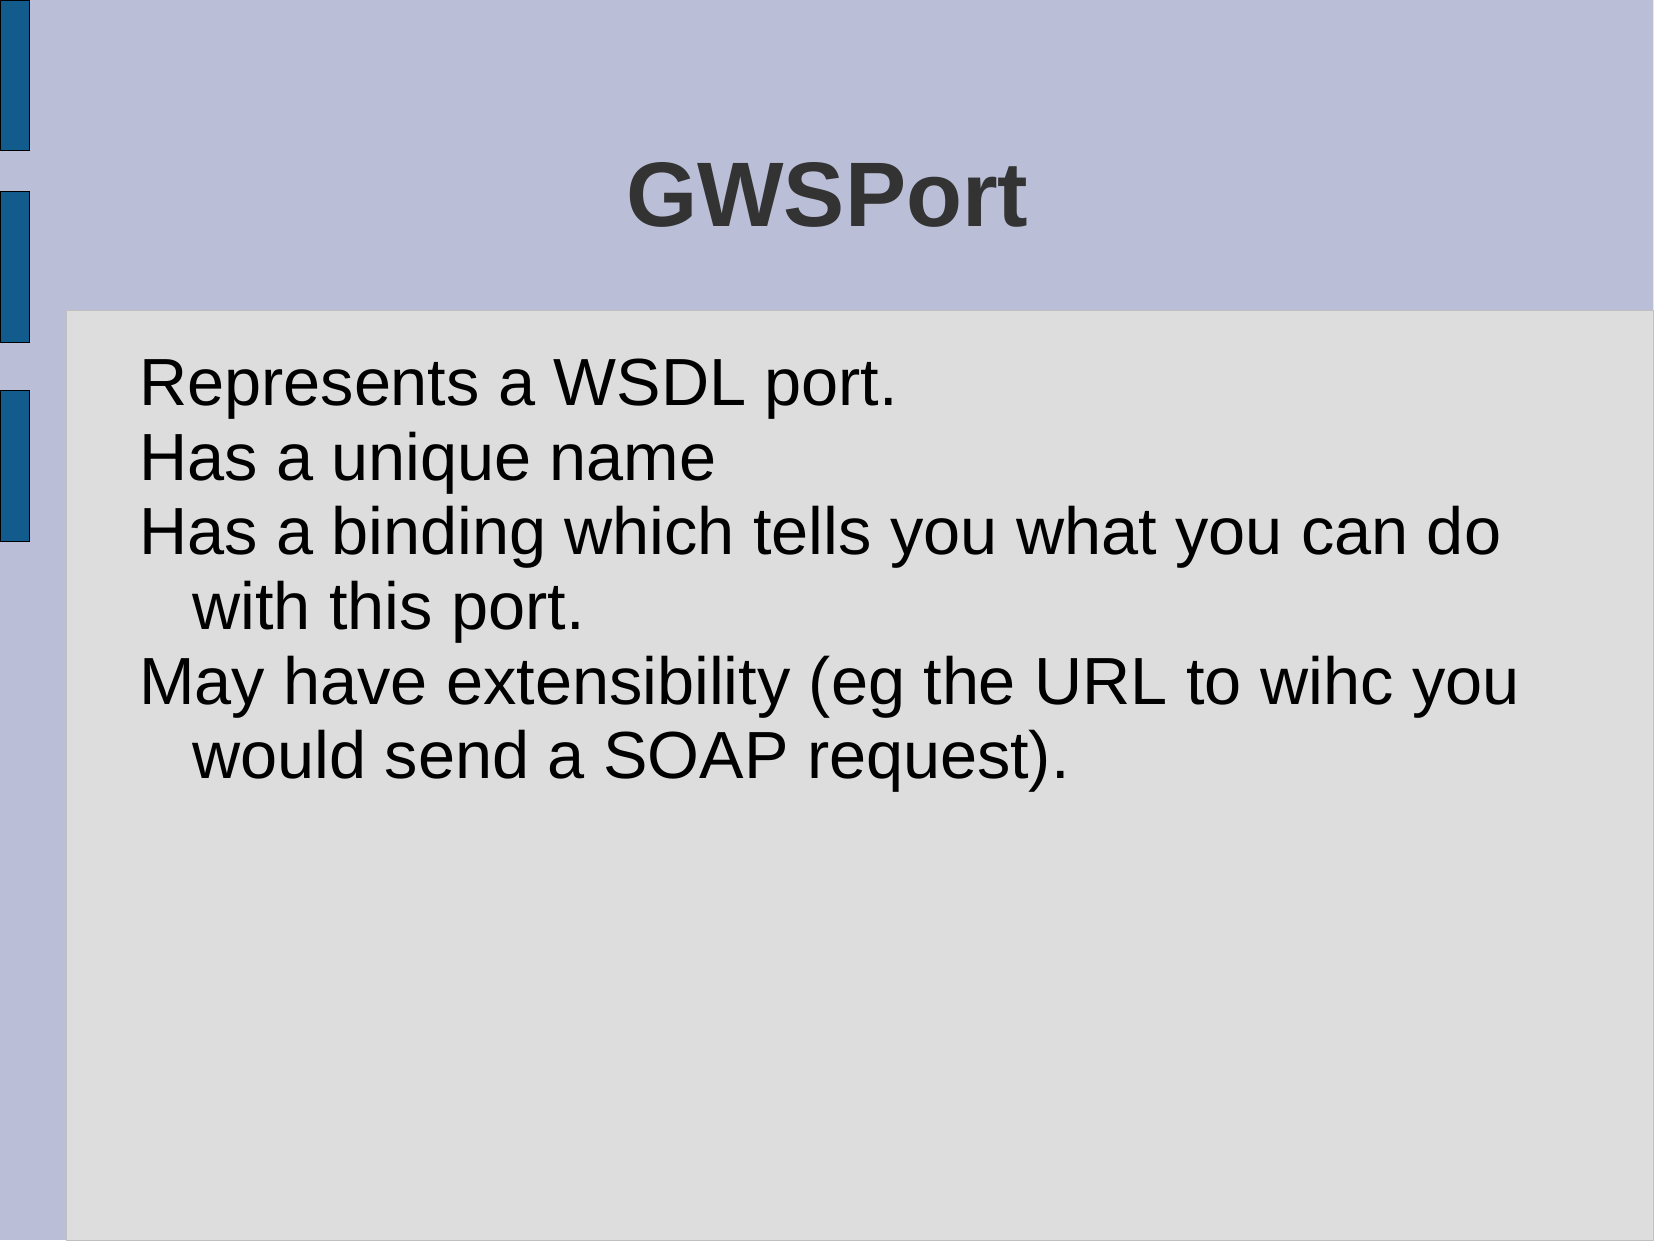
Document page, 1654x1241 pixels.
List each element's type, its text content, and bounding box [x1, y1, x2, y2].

title GWSPort [121, 98, 1534, 291]
list Represents a WSDL port. Has a unique name Has a binding which tells you what you can do with this port. May have extensibility (eg the URL to wihc you would send a SOAP request). [121, 344, 1534, 1112]
